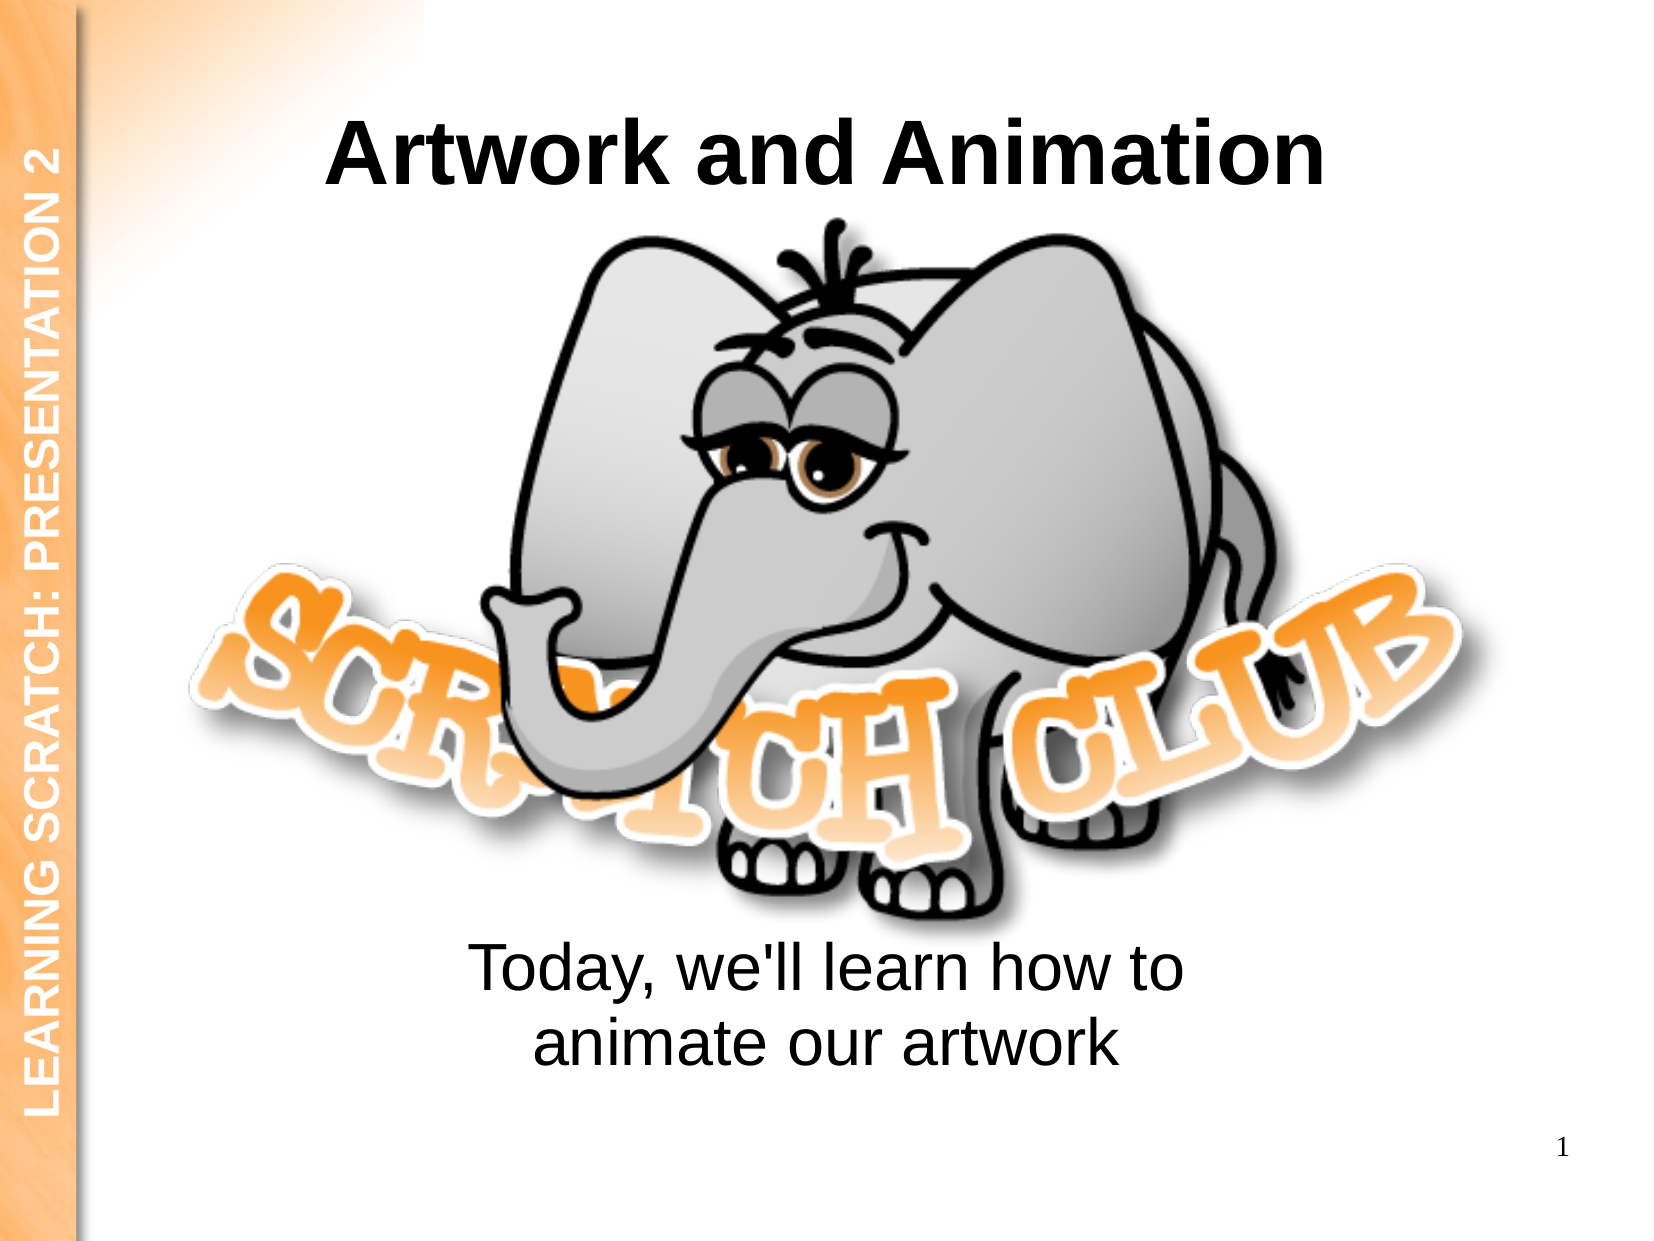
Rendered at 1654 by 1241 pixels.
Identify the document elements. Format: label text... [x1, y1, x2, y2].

subtitle Today, we'll learn how to animate our artwork [82, 900, 1571, 1109]
title Artwork and Animation [82, 49, 1571, 257]
picture [0, 0, 1524, 1241]
